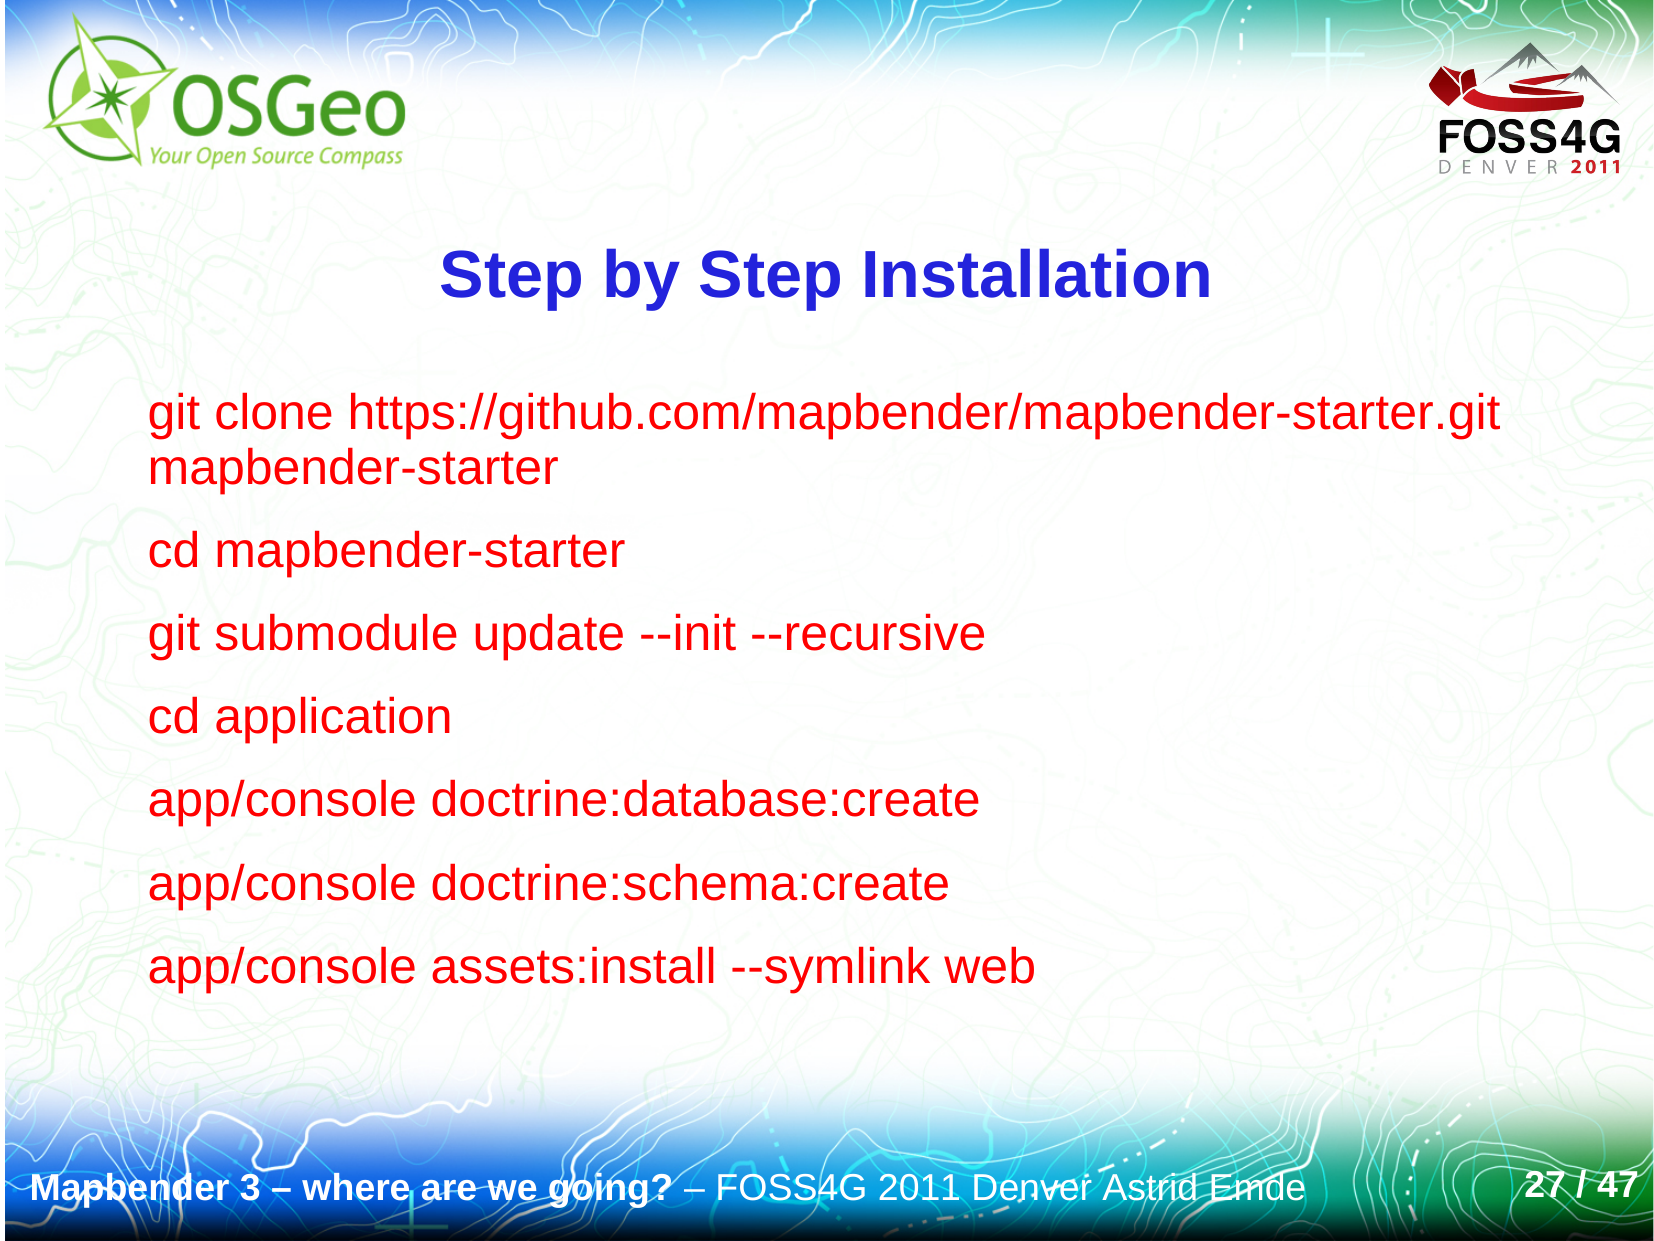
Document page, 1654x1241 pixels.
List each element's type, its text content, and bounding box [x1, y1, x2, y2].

list git clone https://github.com/mapbender/mapbender-starter.git mapbender-starter cd mapbender-starter git submodule update --init --recursive cd application app/console doctrine:database:create app/console doctrine:schema:create app/console assets:install --symlink web [76, 383, 1565, 1188]
picture [5, 0, 1654, 1241]
title Step by Step Installation [82, 208, 1571, 342]
